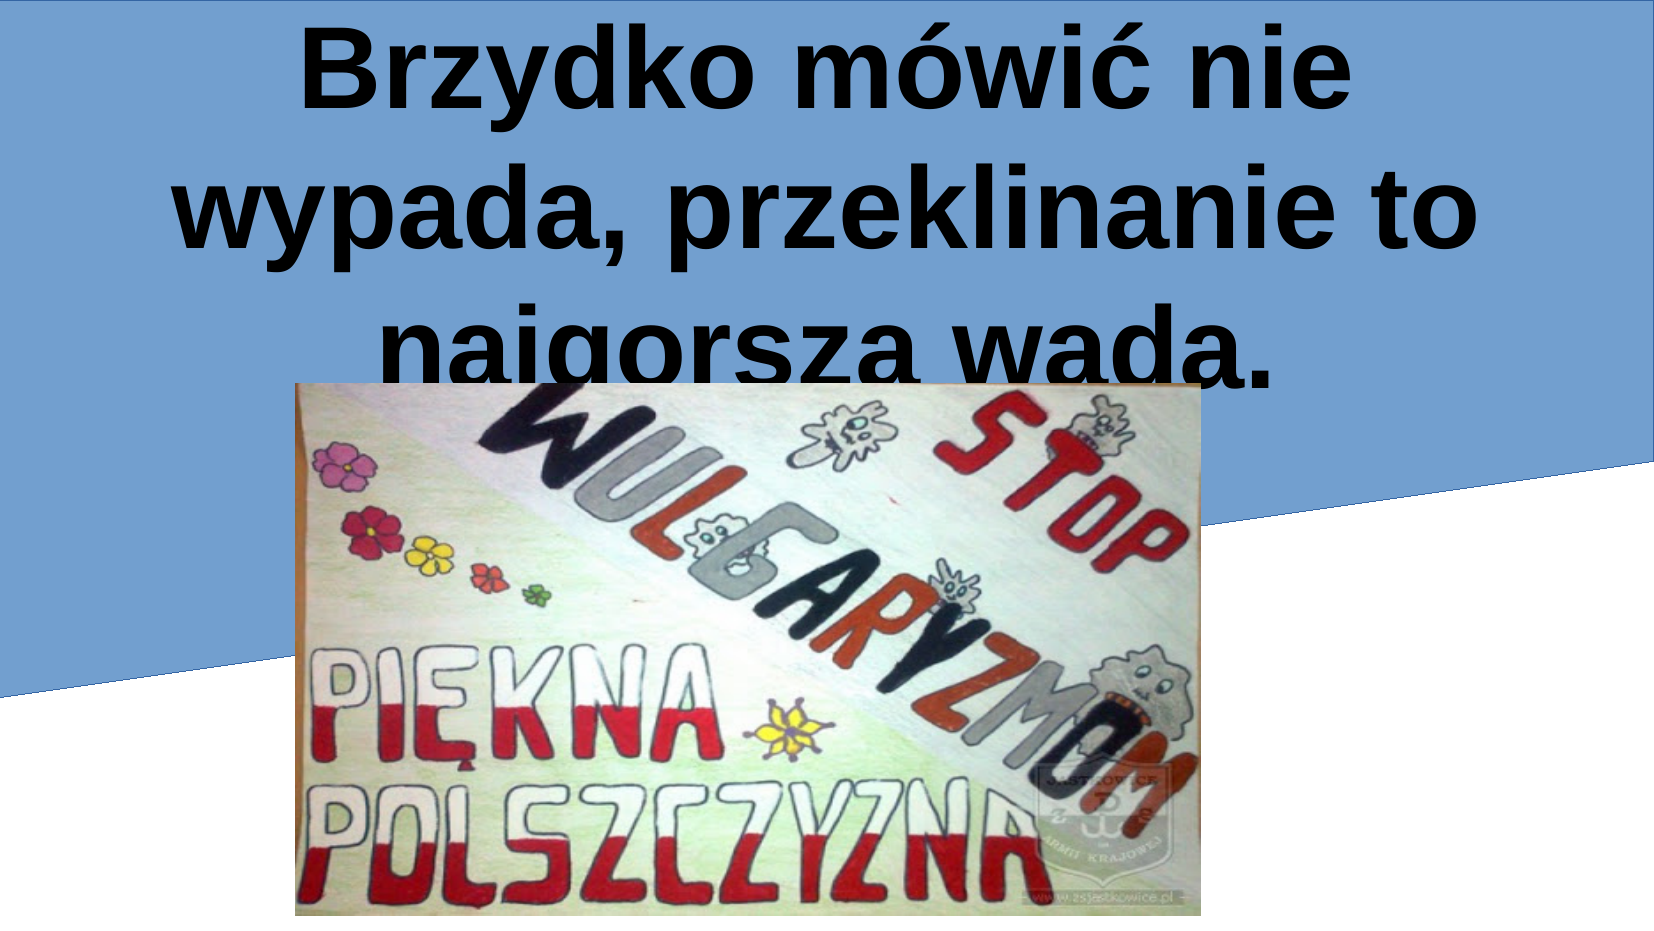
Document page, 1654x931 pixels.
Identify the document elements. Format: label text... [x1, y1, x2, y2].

picture [295, 383, 1201, 916]
title Brzydko mówić nie wypada, przeklinanie to najgorsza wada. [82, 0, 1571, 384]
